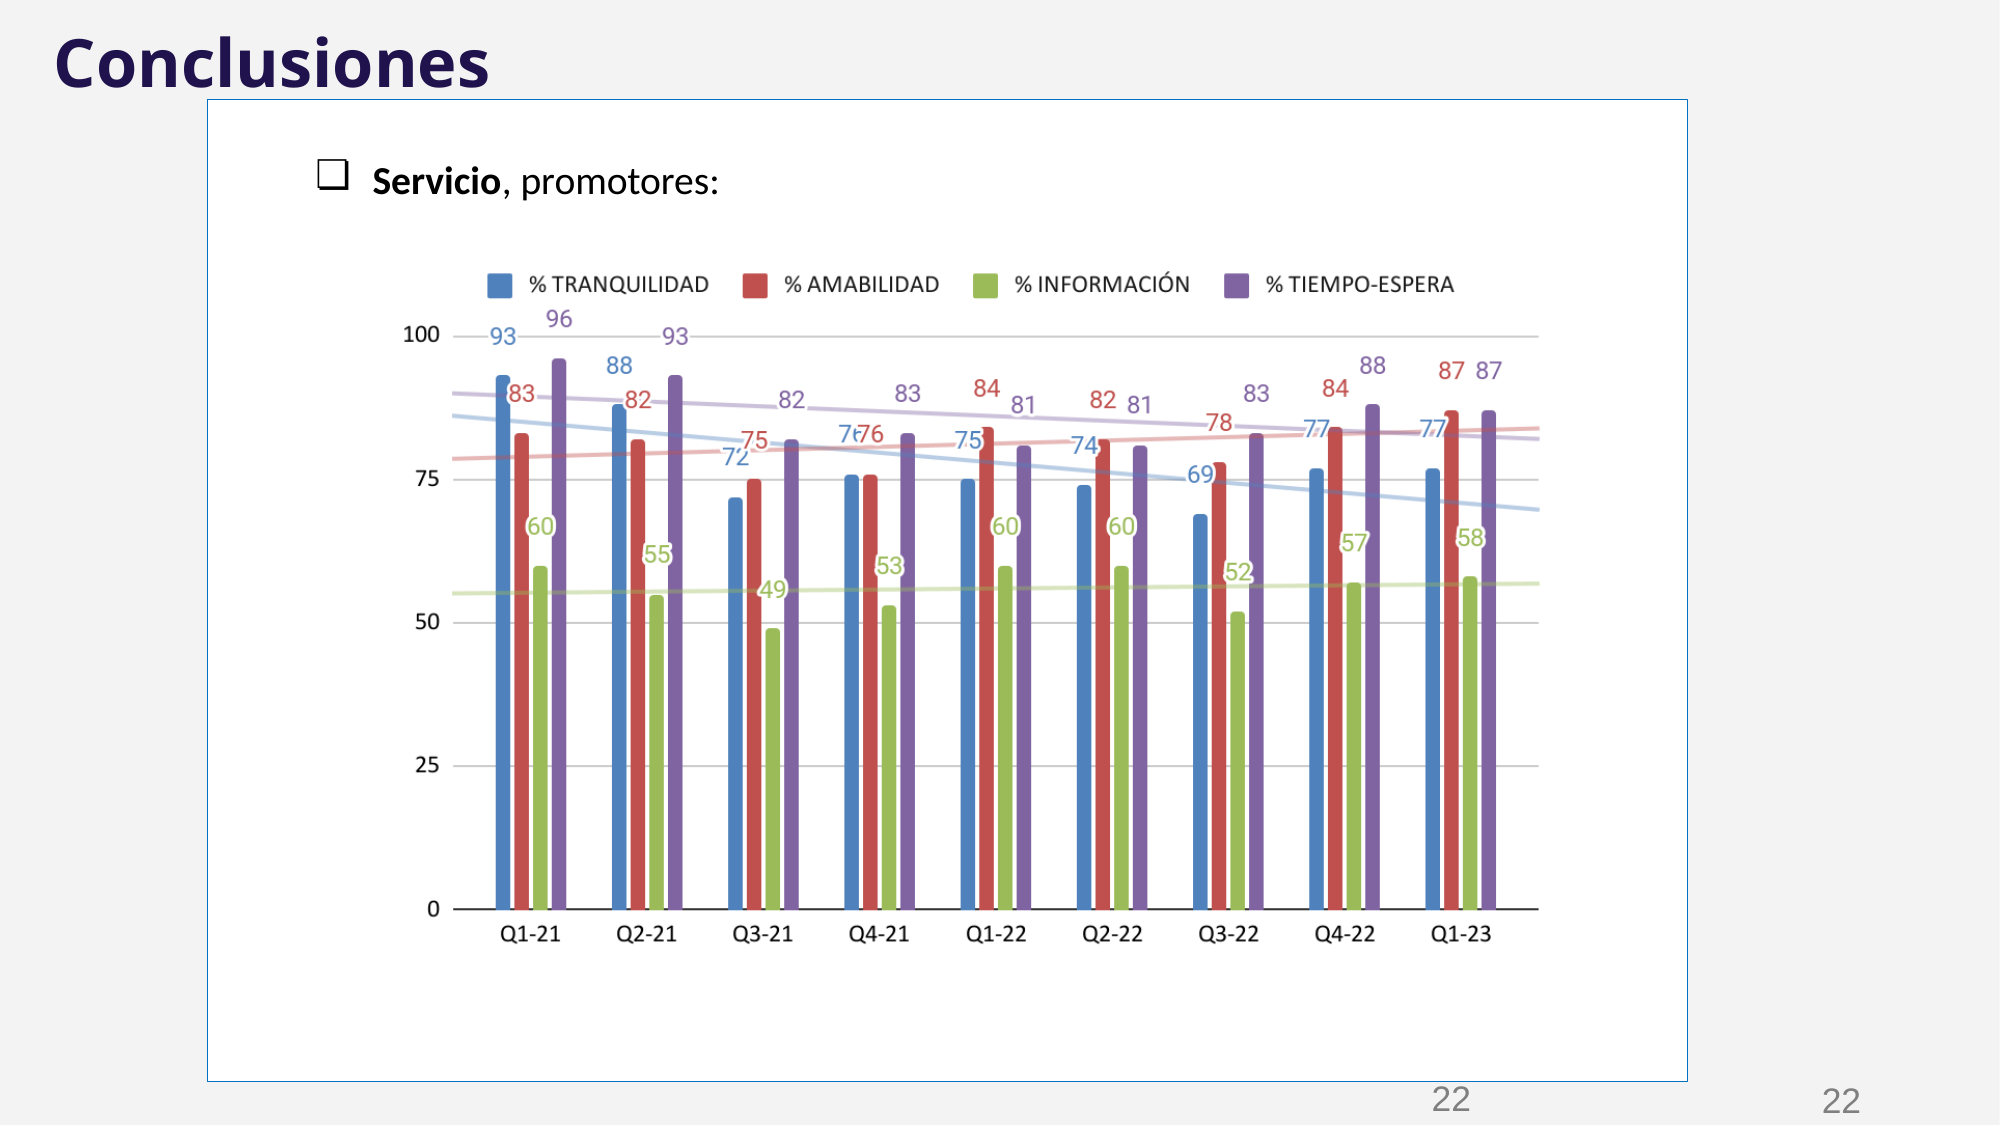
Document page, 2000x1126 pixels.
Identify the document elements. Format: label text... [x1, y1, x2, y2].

text_box Conclusiones [53, 0, 1946, 124]
text_box <number> [1413, 1067, 1881, 1126]
text_box Servicio, promotores: [207, 99, 1688, 1082]
picture [365, 236, 1577, 985]
